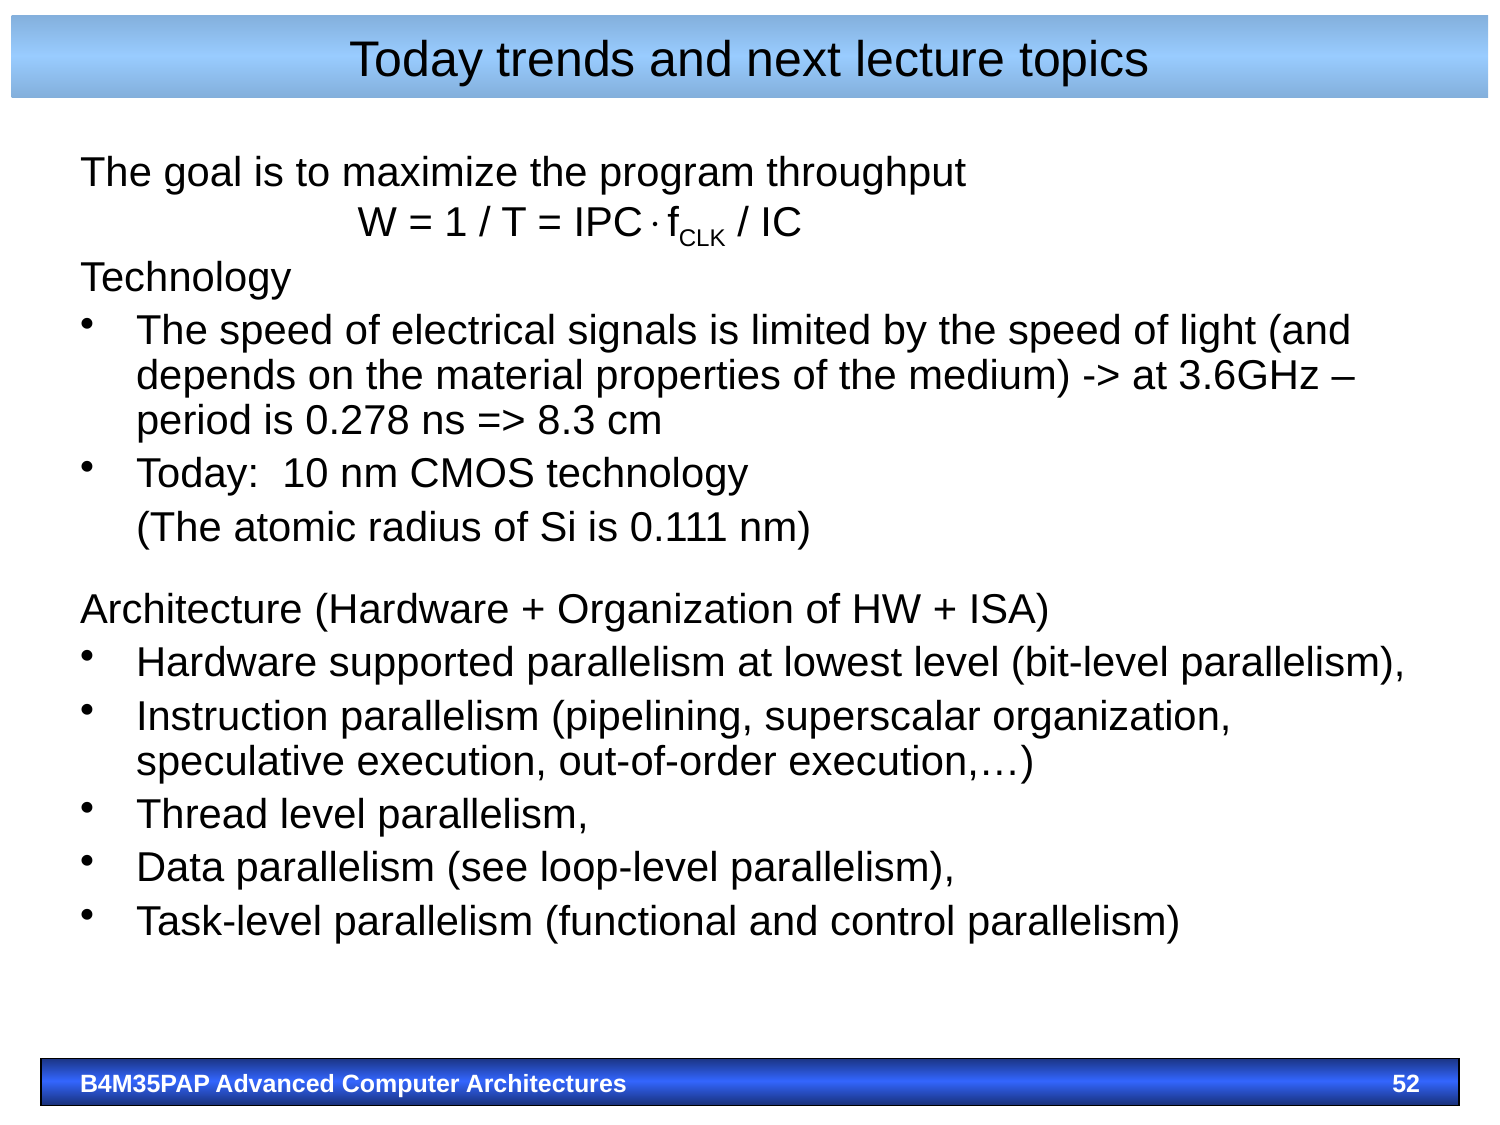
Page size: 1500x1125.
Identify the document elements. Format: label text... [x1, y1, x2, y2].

text_box The goal is to maximize the program throughput W = 1 / T = IPCfCLK / IC Technology The speed of electrical signals is limited by the speed of light (and depends on the material properties of the medium) -> at 3.6GHz – period is 0.278 ns => 8.3 cm Today: 10 nm CMOS technology (The atomic radius of Si is 0.111 nm) Architecture (Hardware + Organization of HW + ISA) Hardware supported parallelism at lowest level (bit-level parallelism), Instruction parallelism (pipelining, superscalar organization, speculative execution, out-of-order execution,…) Thread level parallelism, Data parallelism (see loop-level parallelism), Task-level parallelism (functional and control parallelism) [64, 143, 1436, 990]
title Today trends and next lecture topics [11, 15, 1489, 98]
